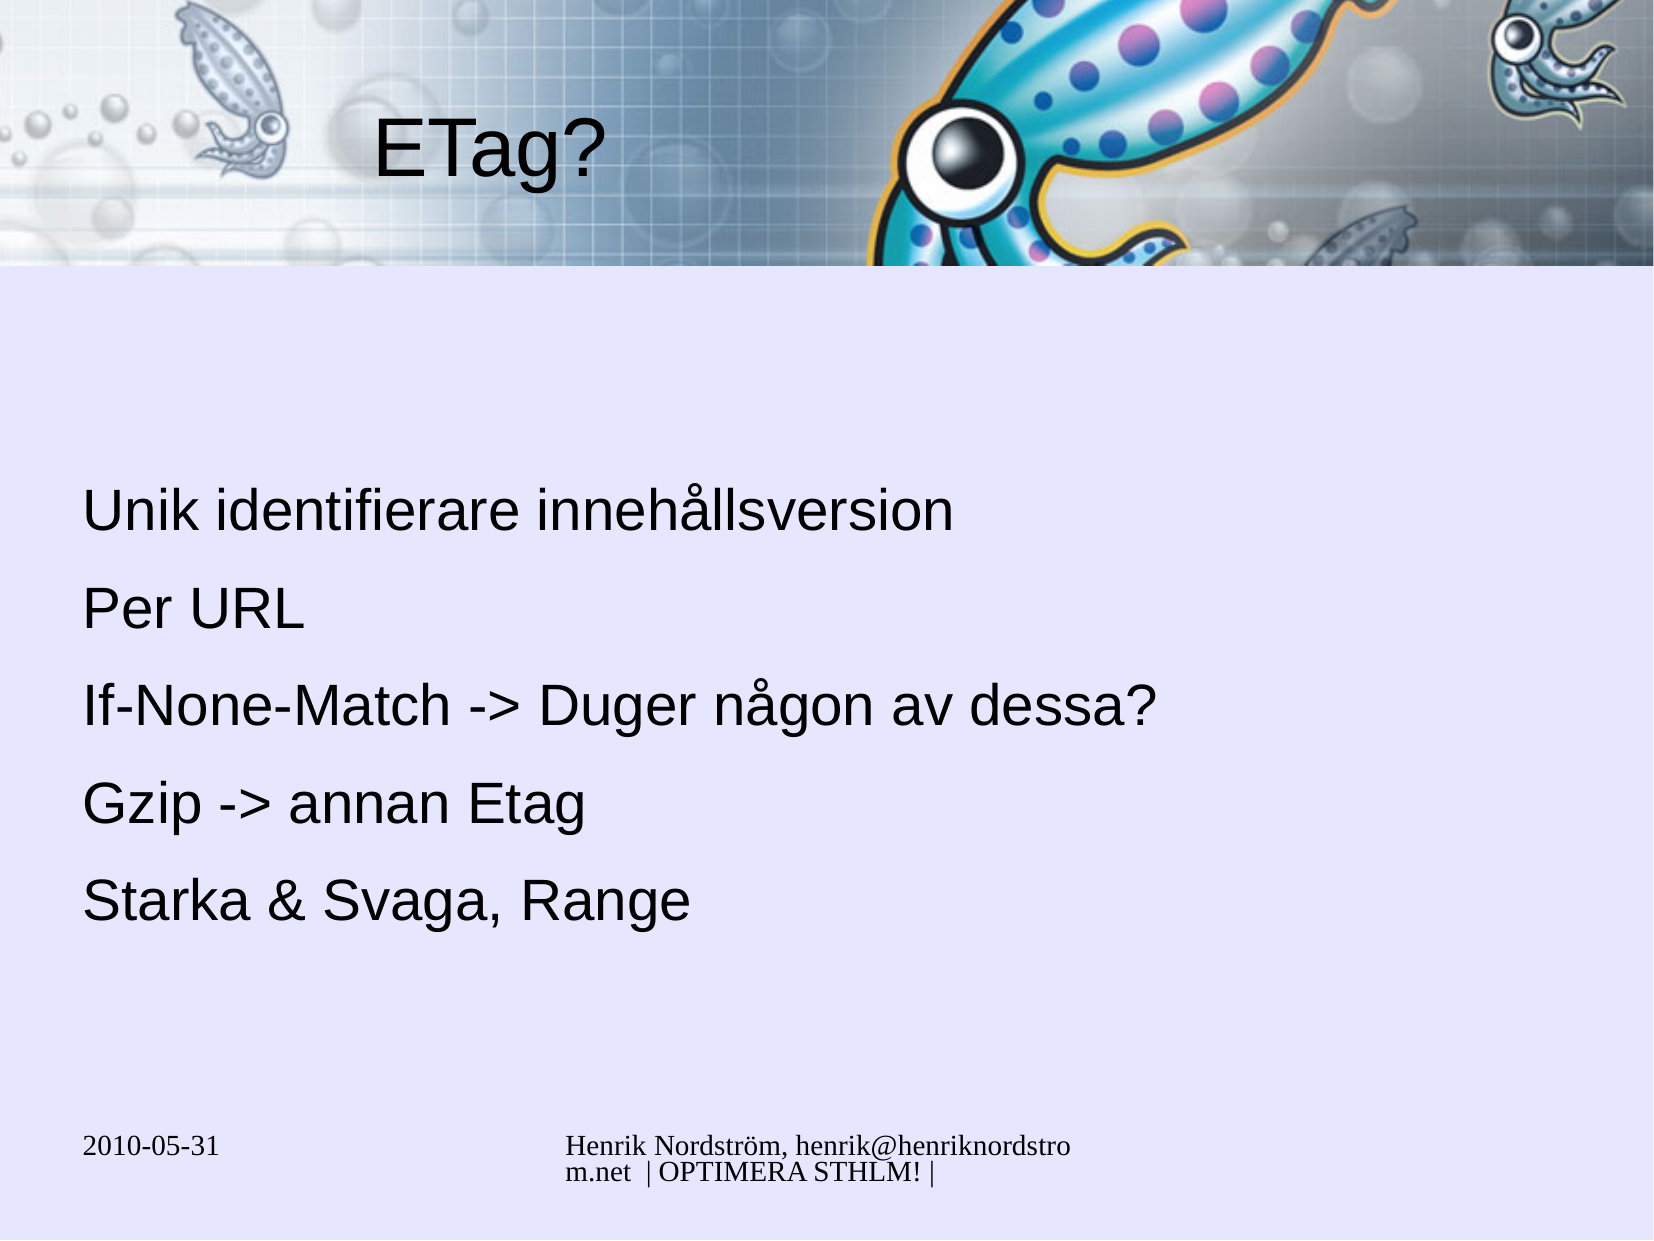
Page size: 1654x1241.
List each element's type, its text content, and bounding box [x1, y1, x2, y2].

title ETag? [372, 59, 1613, 237]
picture [0, 0, 1654, 266]
text_box Unik identifierare innehållsversion Per URL If-None-Match -> Duger någon av dessa? Gzip -> annan Etag Starka & Svaga, Range [82, 461, 1571, 917]
